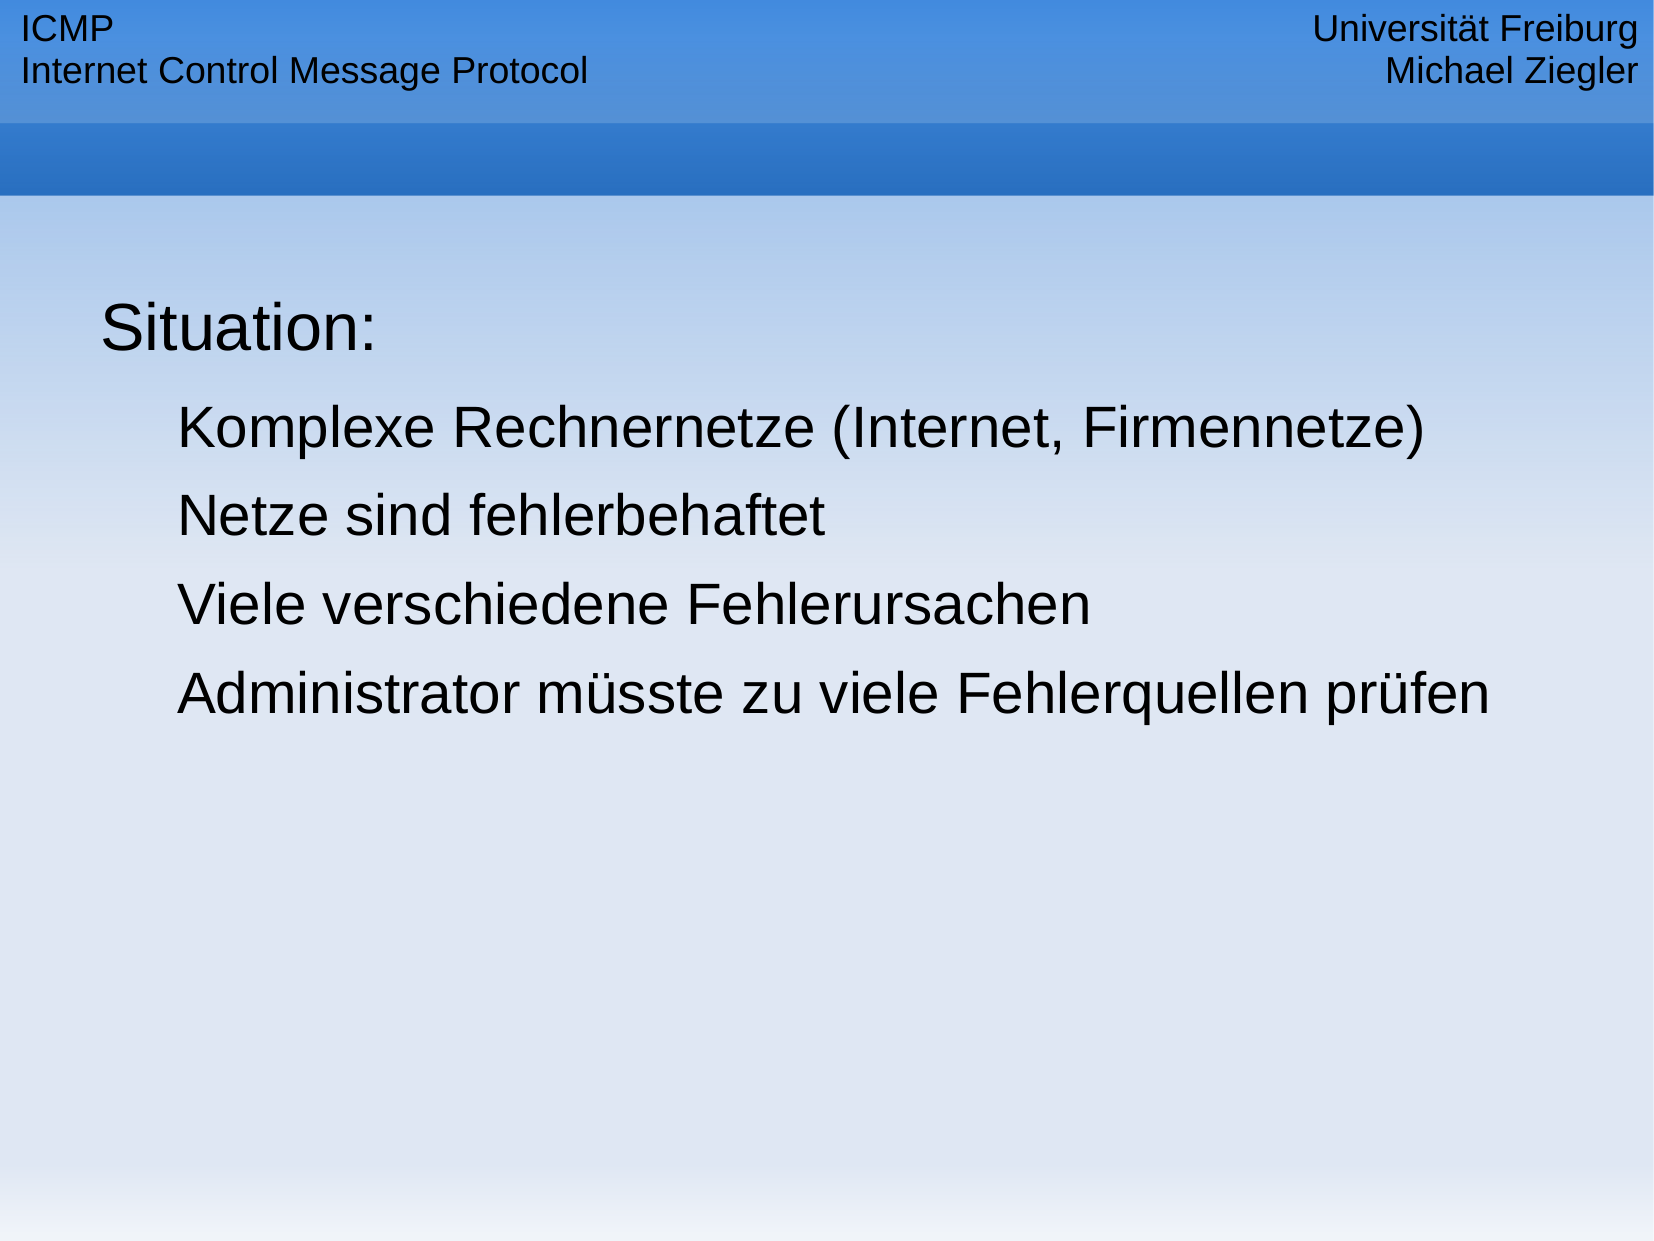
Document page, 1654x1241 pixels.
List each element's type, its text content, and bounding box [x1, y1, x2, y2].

text_box ICMP Internet Control Message Protocol [5, 0, 715, 183]
text_box Universität Freiburg Michael Ziegler [1210, 0, 1654, 183]
picture [0, 0, 1654, 1241]
list Situation: Komplexe Rechnernetze (Internet, Firmennetze) Netze sind fehlerbehaftet Viele verschiedene Fehlerursachen Administrator müsste zu viele Fehlerquellen prüfen [82, 290, 1571, 1109]
